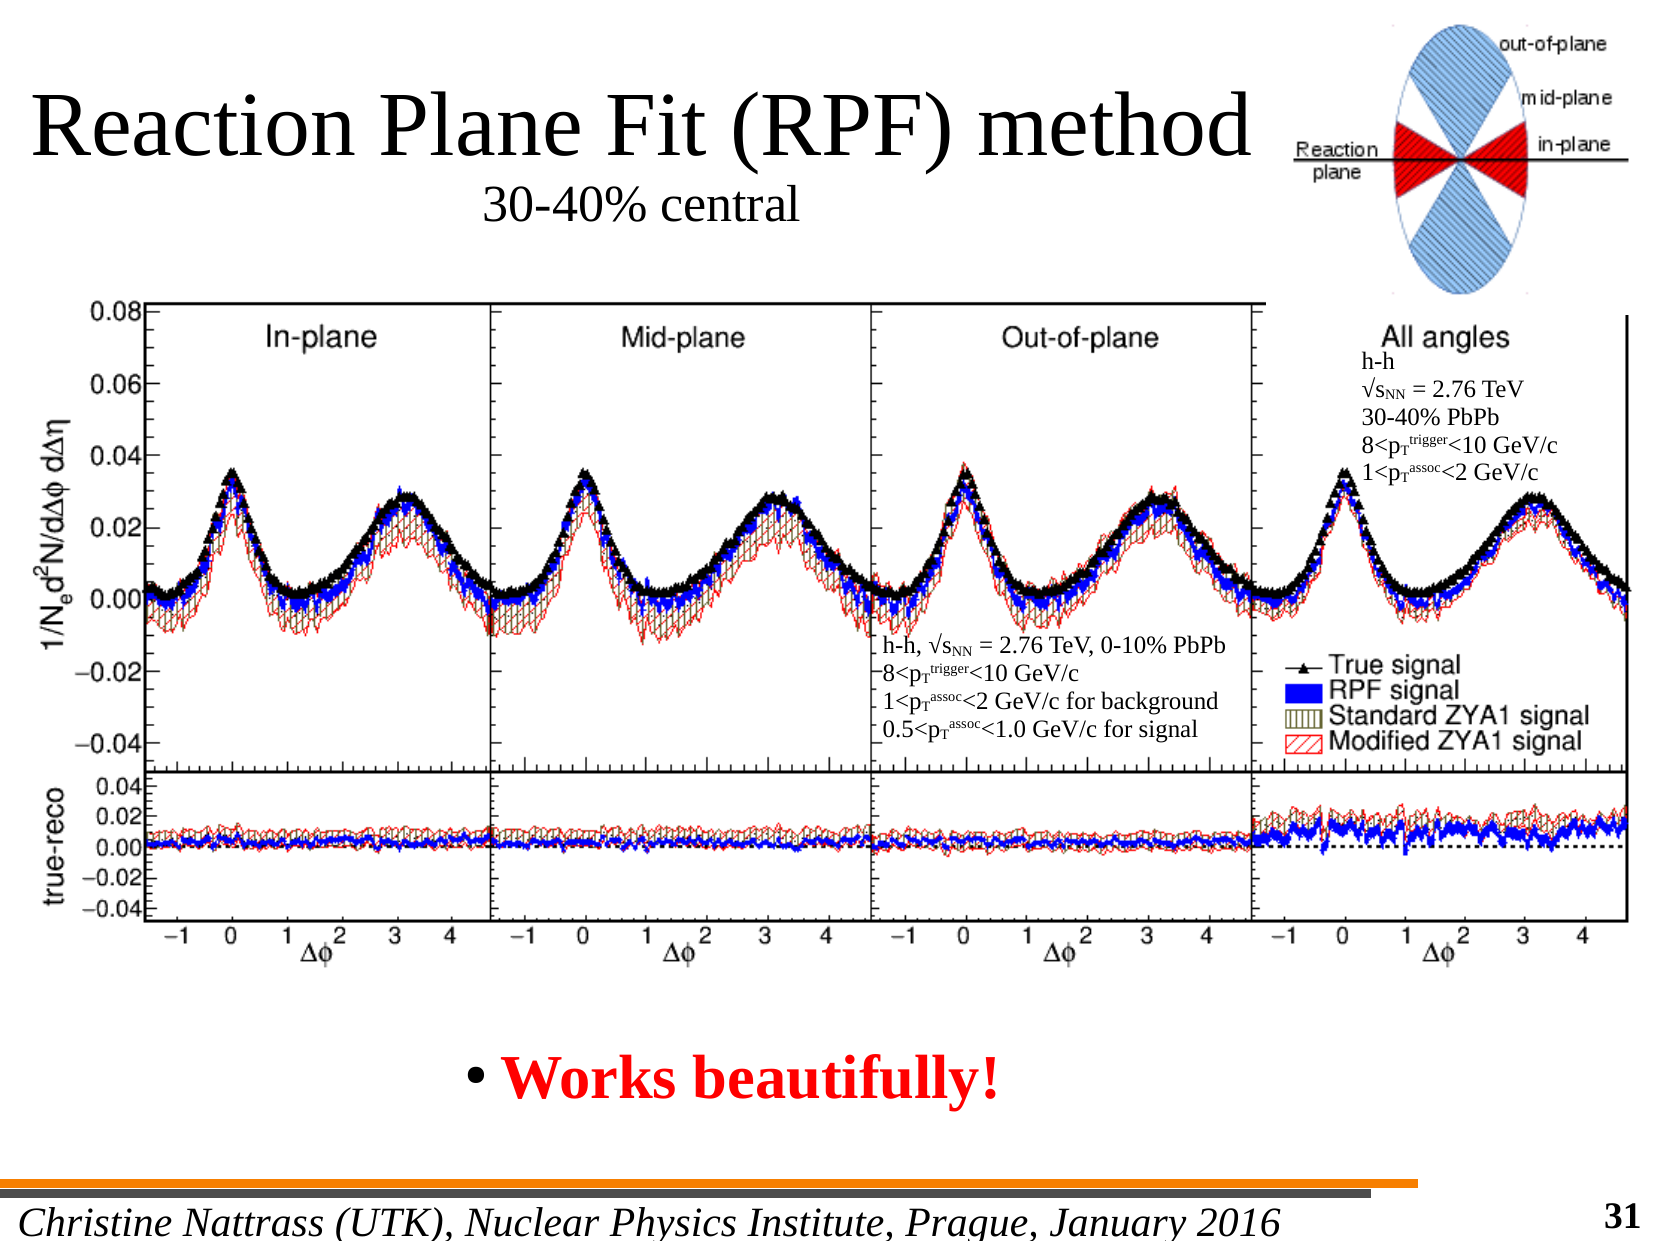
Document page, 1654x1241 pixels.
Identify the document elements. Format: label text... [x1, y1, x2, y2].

text_box h-h √sNN = 2.76 TeV 30-40% PbPb 8<pTtrigger<10 GeV/c 1<pTassoc<2 GeV/c [1346, 340, 1617, 523]
title Reaction Plane Fit (RPF) method 30-40% central [23, 49, 1261, 257]
text_box h-h, √sNN = 2.76 TeV, 0-10% PbPb 8<pTtrigger<10 GeV/c 1<pTassoc<2 GeV/c for background 0.5<pTassoc<1.0 GeV/c for signal [867, 624, 1258, 790]
picture [11, 14, 1654, 981]
text_box Works beautifully! [450, 1035, 1642, 1241]
